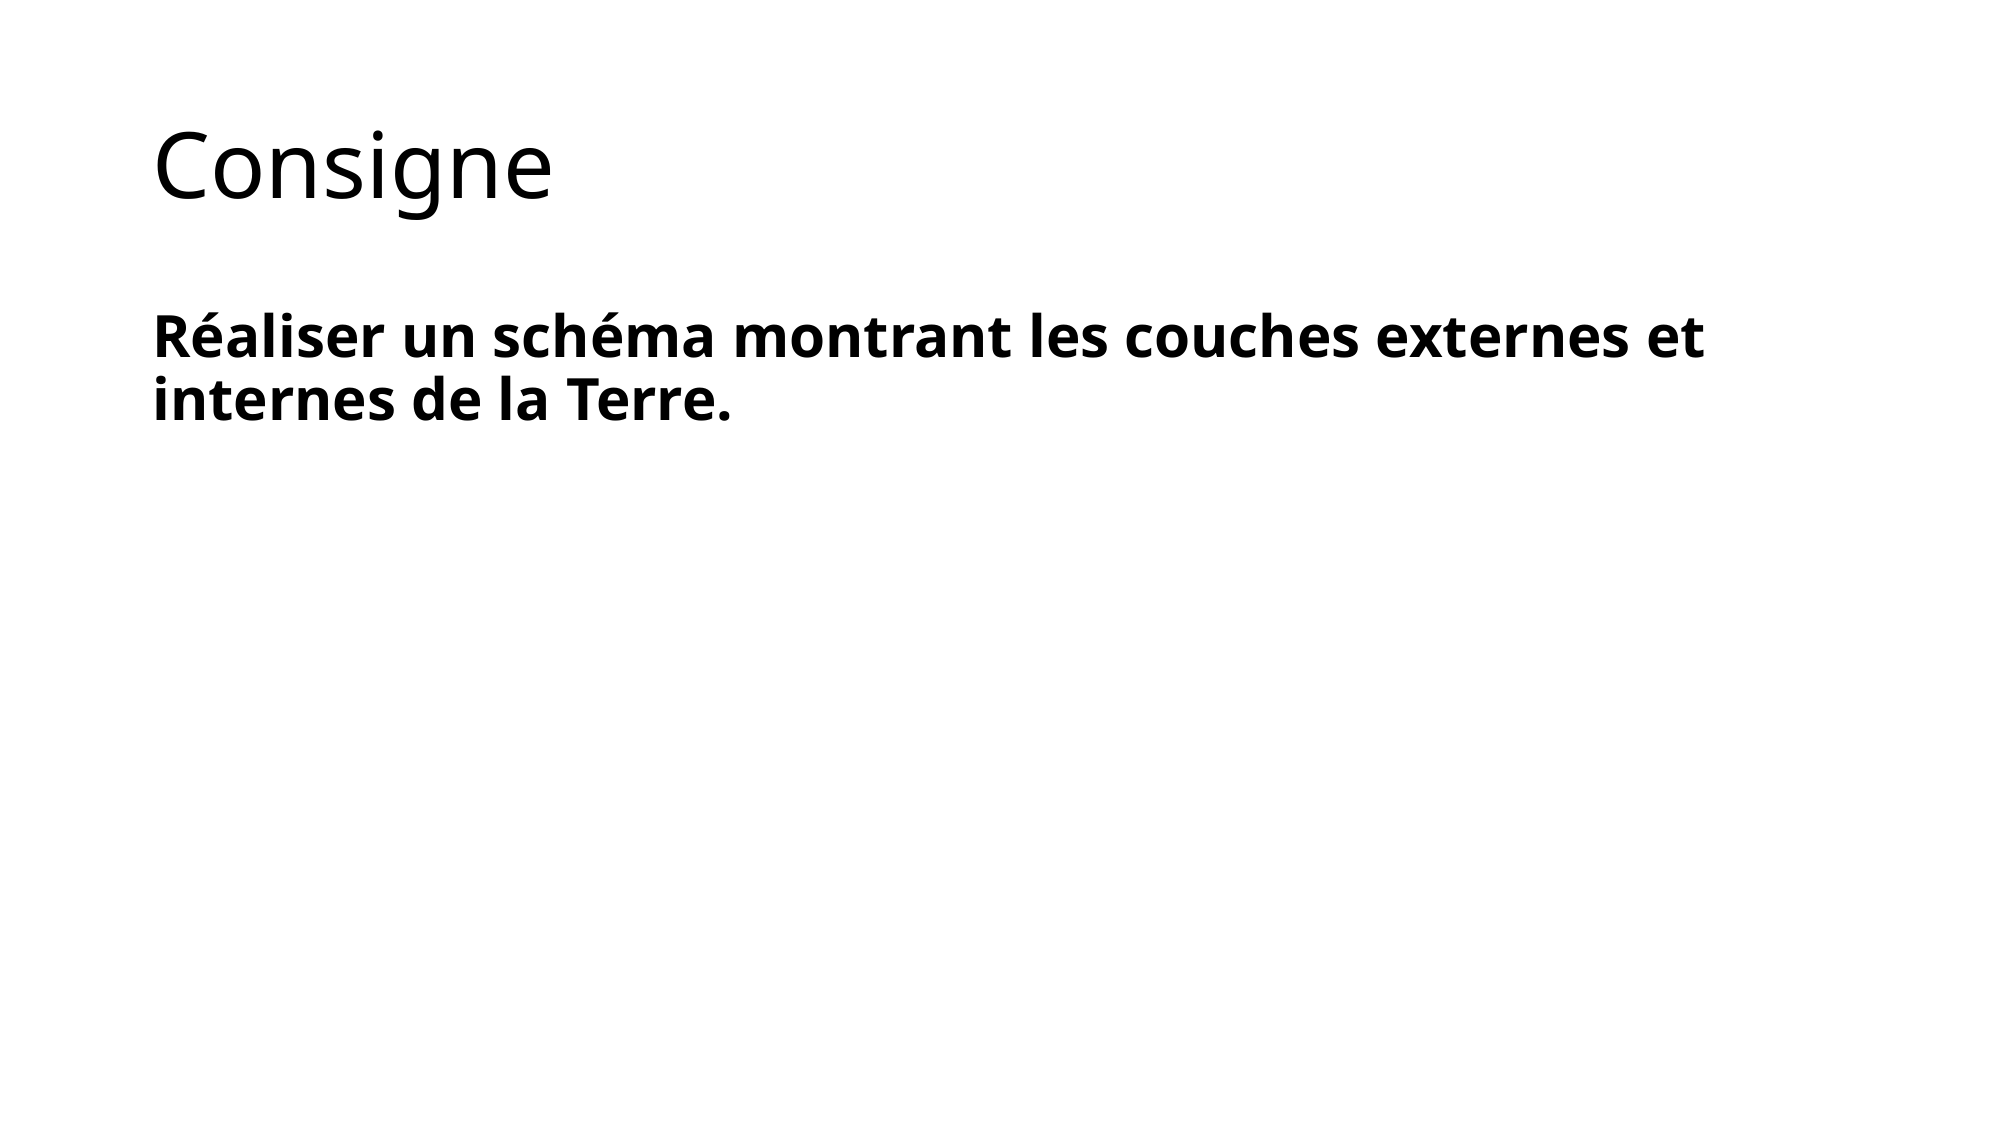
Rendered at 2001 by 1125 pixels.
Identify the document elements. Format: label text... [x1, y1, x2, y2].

title Consigne [137, 59, 1863, 278]
list Réaliser un schéma montrant les couches externes et internes de la Terre. [137, 299, 1863, 1014]
